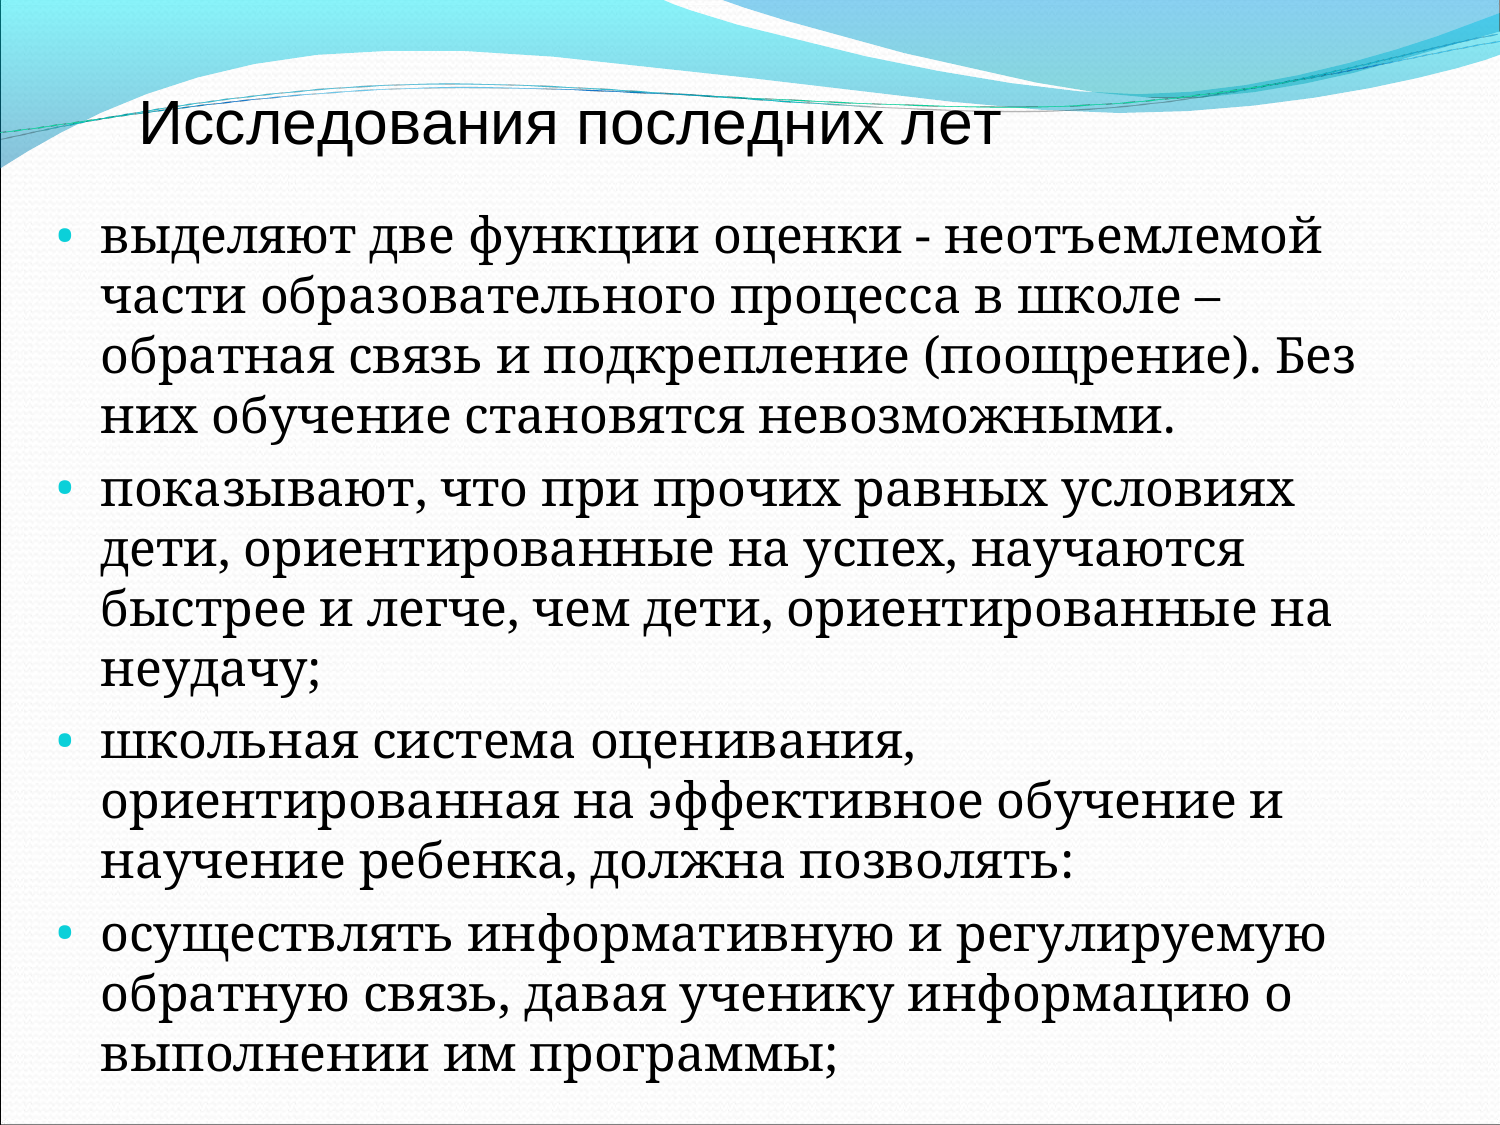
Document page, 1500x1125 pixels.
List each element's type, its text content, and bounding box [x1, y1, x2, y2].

text_box Исследования последних лет [123, 74, 1341, 165]
list выделяют две функции оценки - неотъемлемой части образовательного процесса в школе – обратная связь и подкрепление (поощрение). Без них обучение становятся невозможными. показывают, что при прочих равных условиях дети, ориентированные на успех, научаются быстрее и легче, чем дети, ориентированные на неудачу; школьная система оценивания, ориентированная на эффективное обучение и научение ребенка, должна позволять: осуществлять информативную и регулируемую обратную связь, давая ученику информацию о выполнении им программы; [41, 196, 1392, 1125]
picture [0, 0, 1500, 1125]
